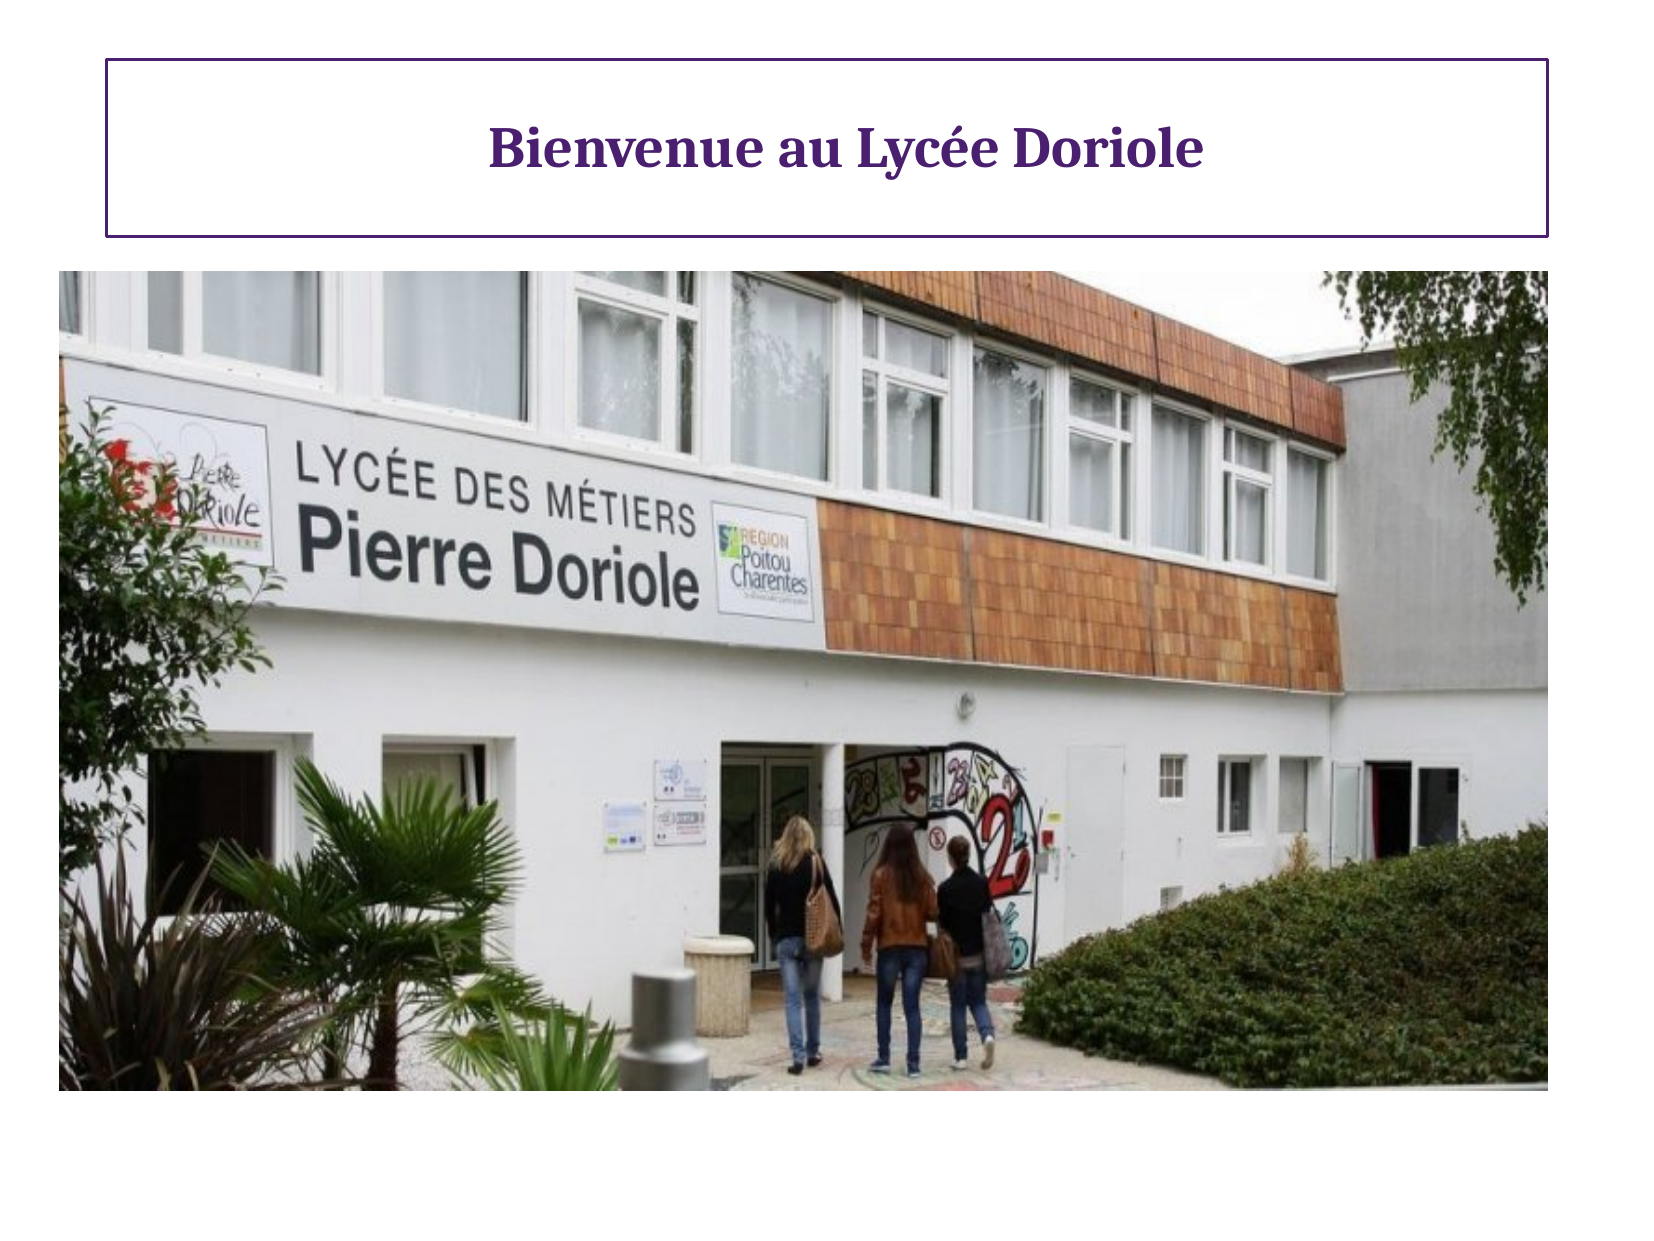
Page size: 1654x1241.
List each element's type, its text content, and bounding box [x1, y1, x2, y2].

text_box [106, 59, 1548, 237]
picture [59, 271, 1548, 1091]
text_box Bienvenue au Lycée Doriole [253, 94, 1441, 203]
title Bienvenue au Lycée Doriole [82, 49, 1571, 257]
